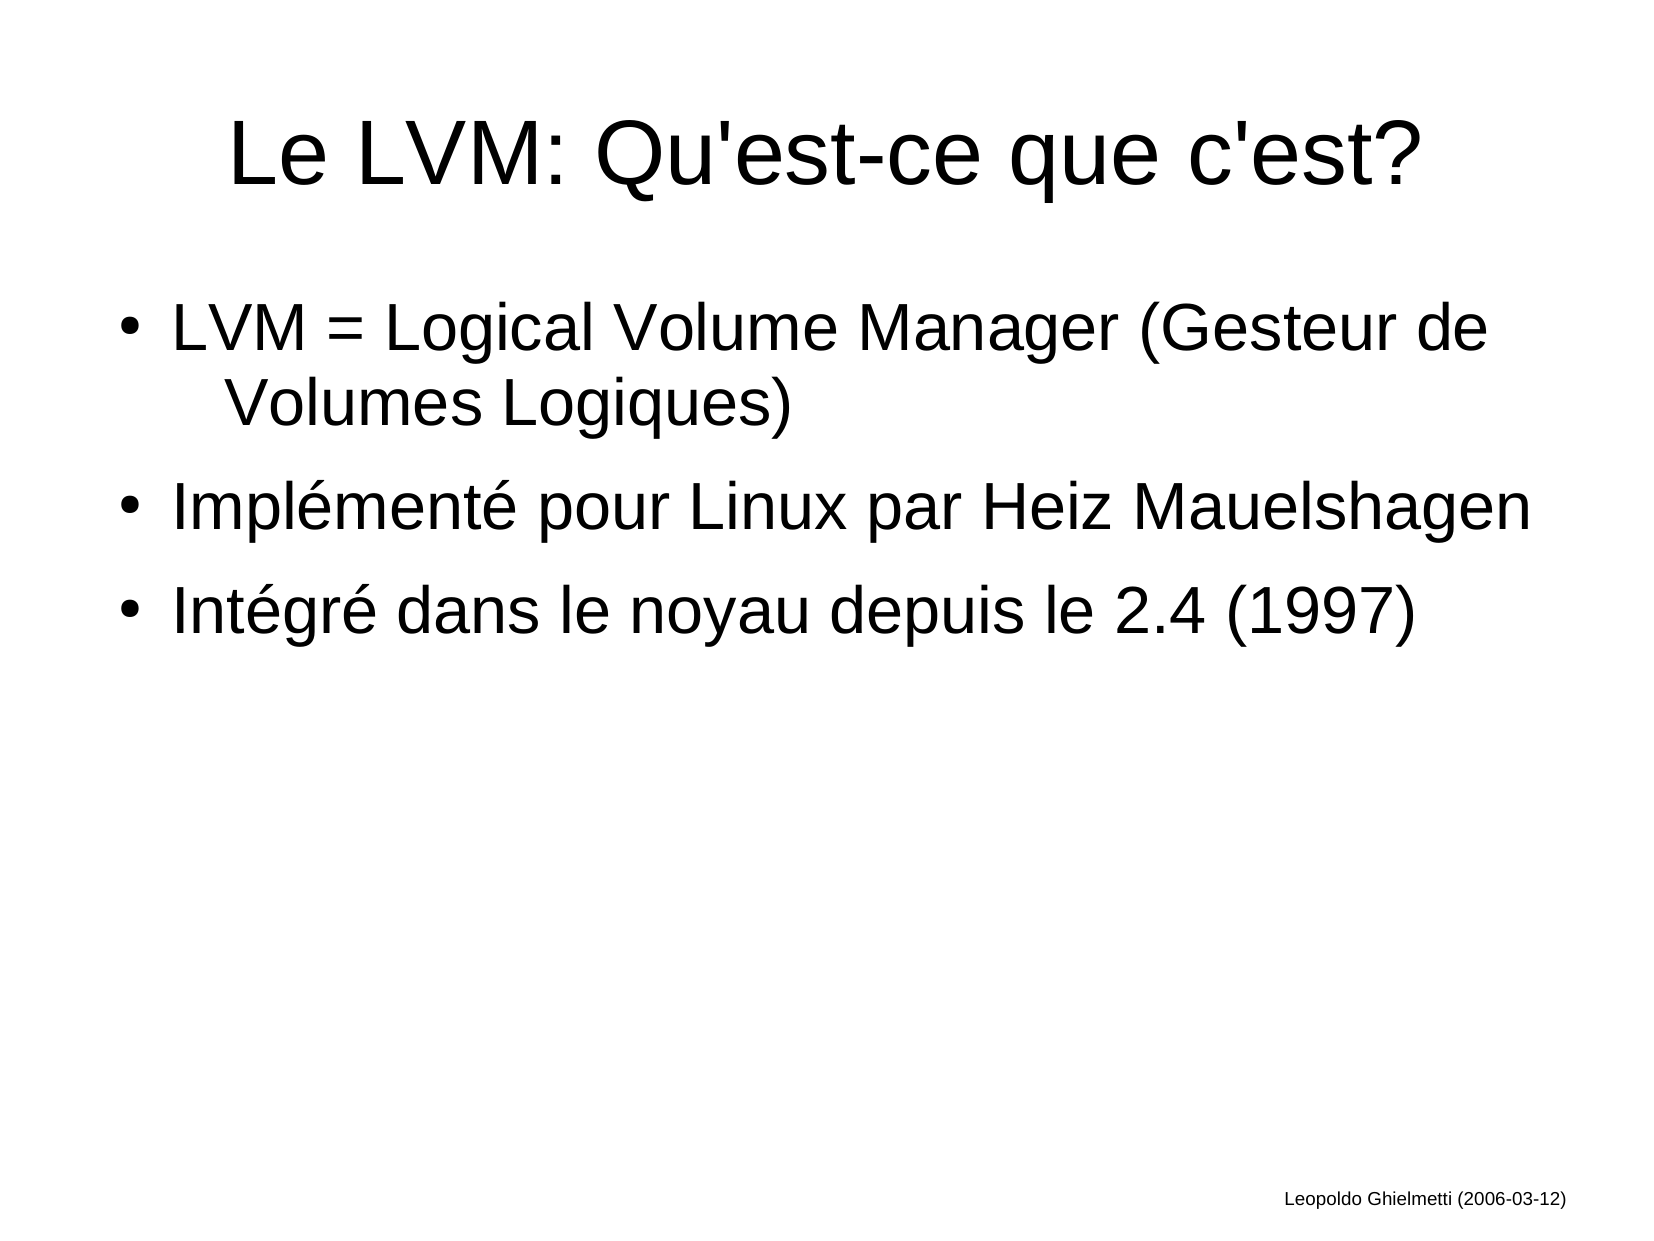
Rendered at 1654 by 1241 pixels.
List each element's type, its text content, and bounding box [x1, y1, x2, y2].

title Le LVM: Qu'est-ce que c'est? [82, 49, 1571, 257]
text_box Leopoldo Ghielmetti (2006-03-12) [1269, 1181, 1595, 1217]
list LVM = Logical Volume Manager (Gesteur de Volumes Logiques) Implémenté pour Linux par Heiz Mauelshagen Intégré dans le noyau depuis le 2.4 (1997) [82, 290, 1571, 1109]
